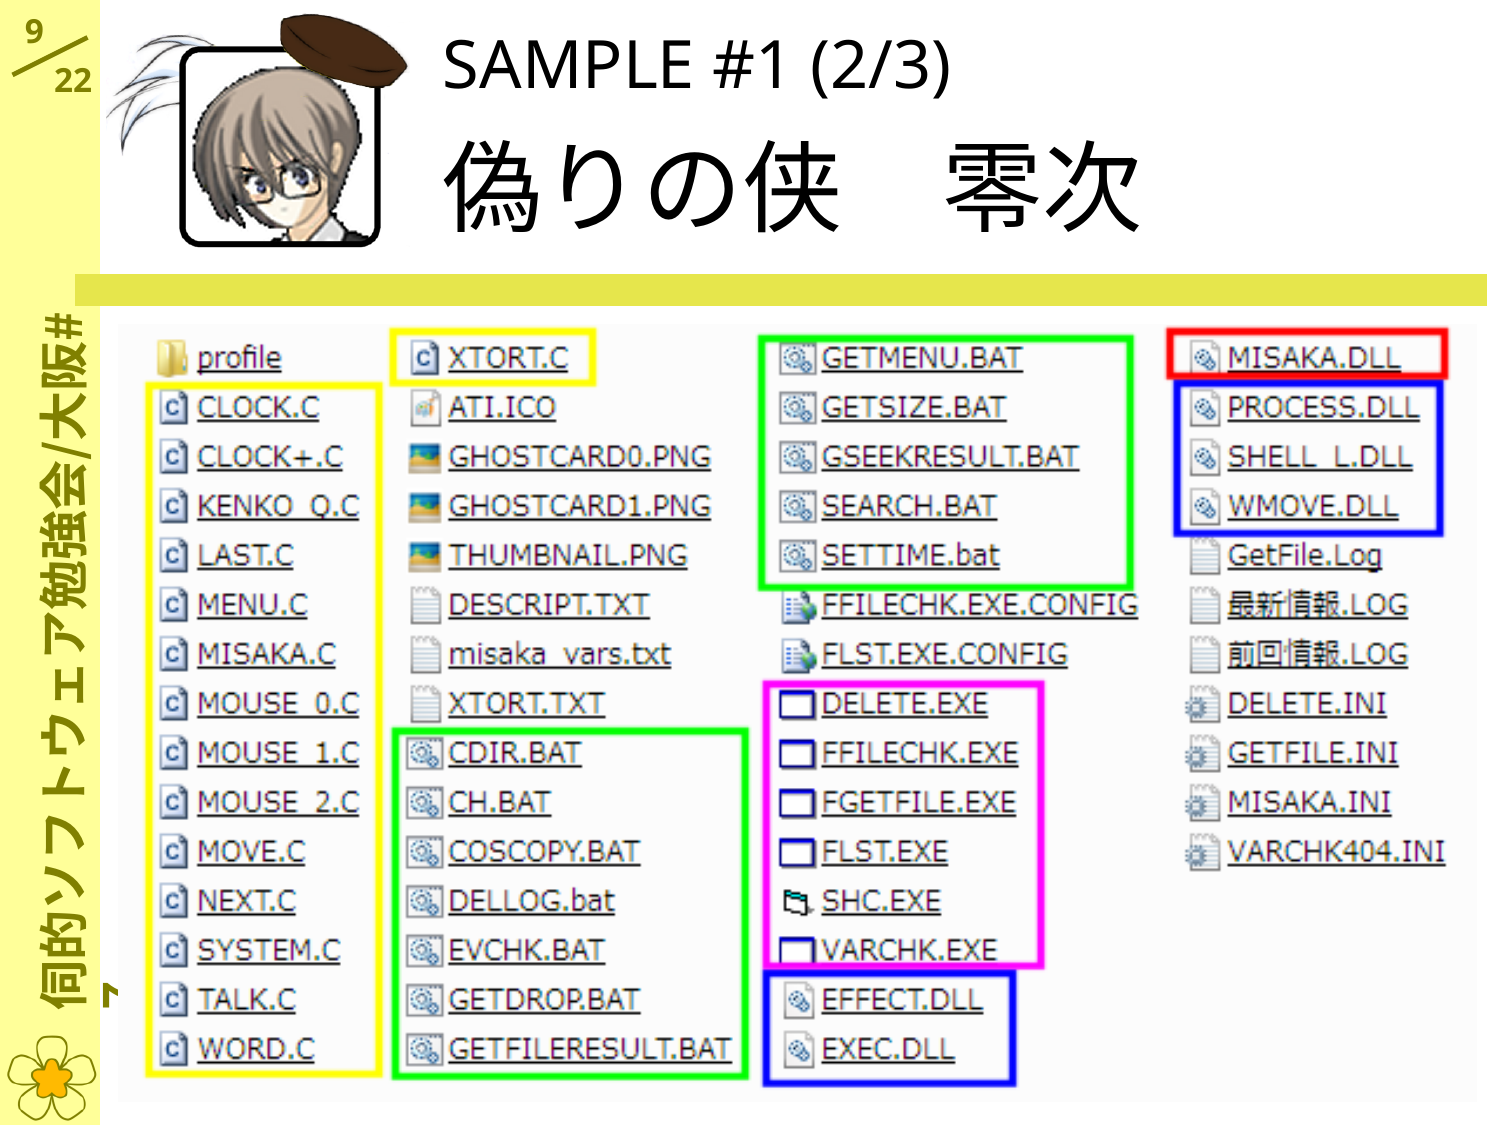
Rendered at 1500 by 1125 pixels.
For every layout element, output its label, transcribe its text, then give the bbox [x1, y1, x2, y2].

picture [118, 324, 1477, 1102]
picture [5, 1033, 99, 1122]
picture [106, 9, 410, 249]
title SAMPLE #1 (2/3) 偽りの侠 零次 [442, 17, 1476, 254]
